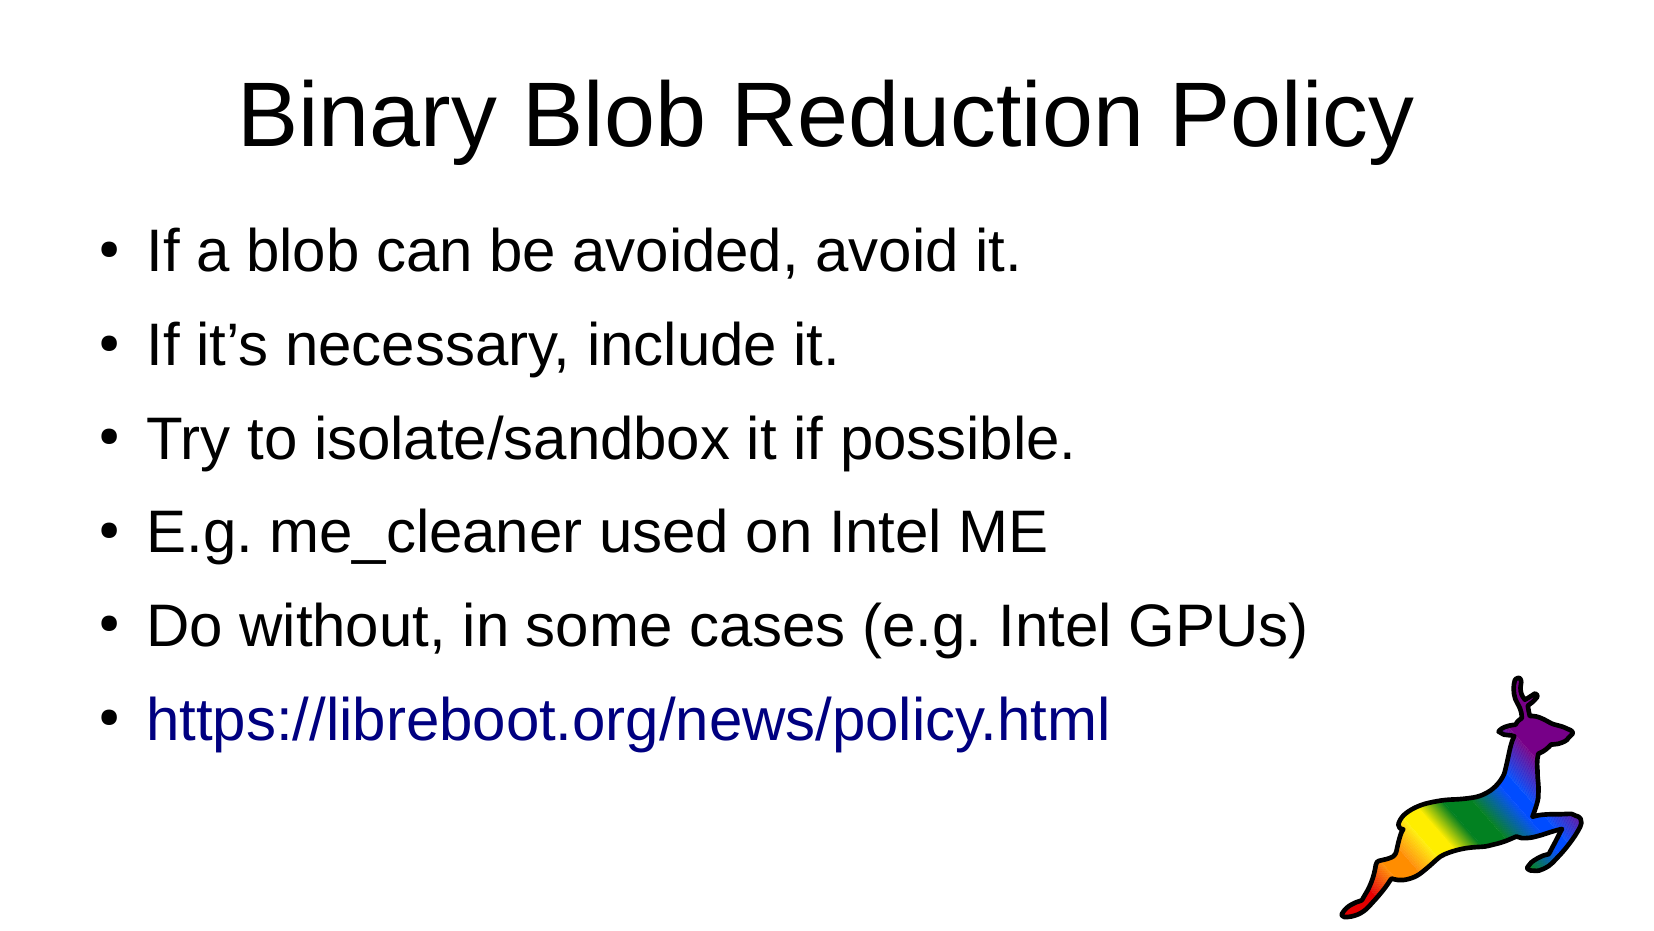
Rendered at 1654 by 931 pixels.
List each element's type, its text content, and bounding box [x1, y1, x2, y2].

picture [1328, 664, 1595, 931]
list If a blob can be avoided, avoid it. If it’s necessary, include it. Try to isolate/sandbox it if possible. E.g. me_cleaner used on Intel ME Do without, in some cases (e.g. Intel GPUs) https://libreboot.org/news/policy.html [82, 217, 1571, 758]
title Binary Blob Reduction Policy [82, 37, 1571, 193]
